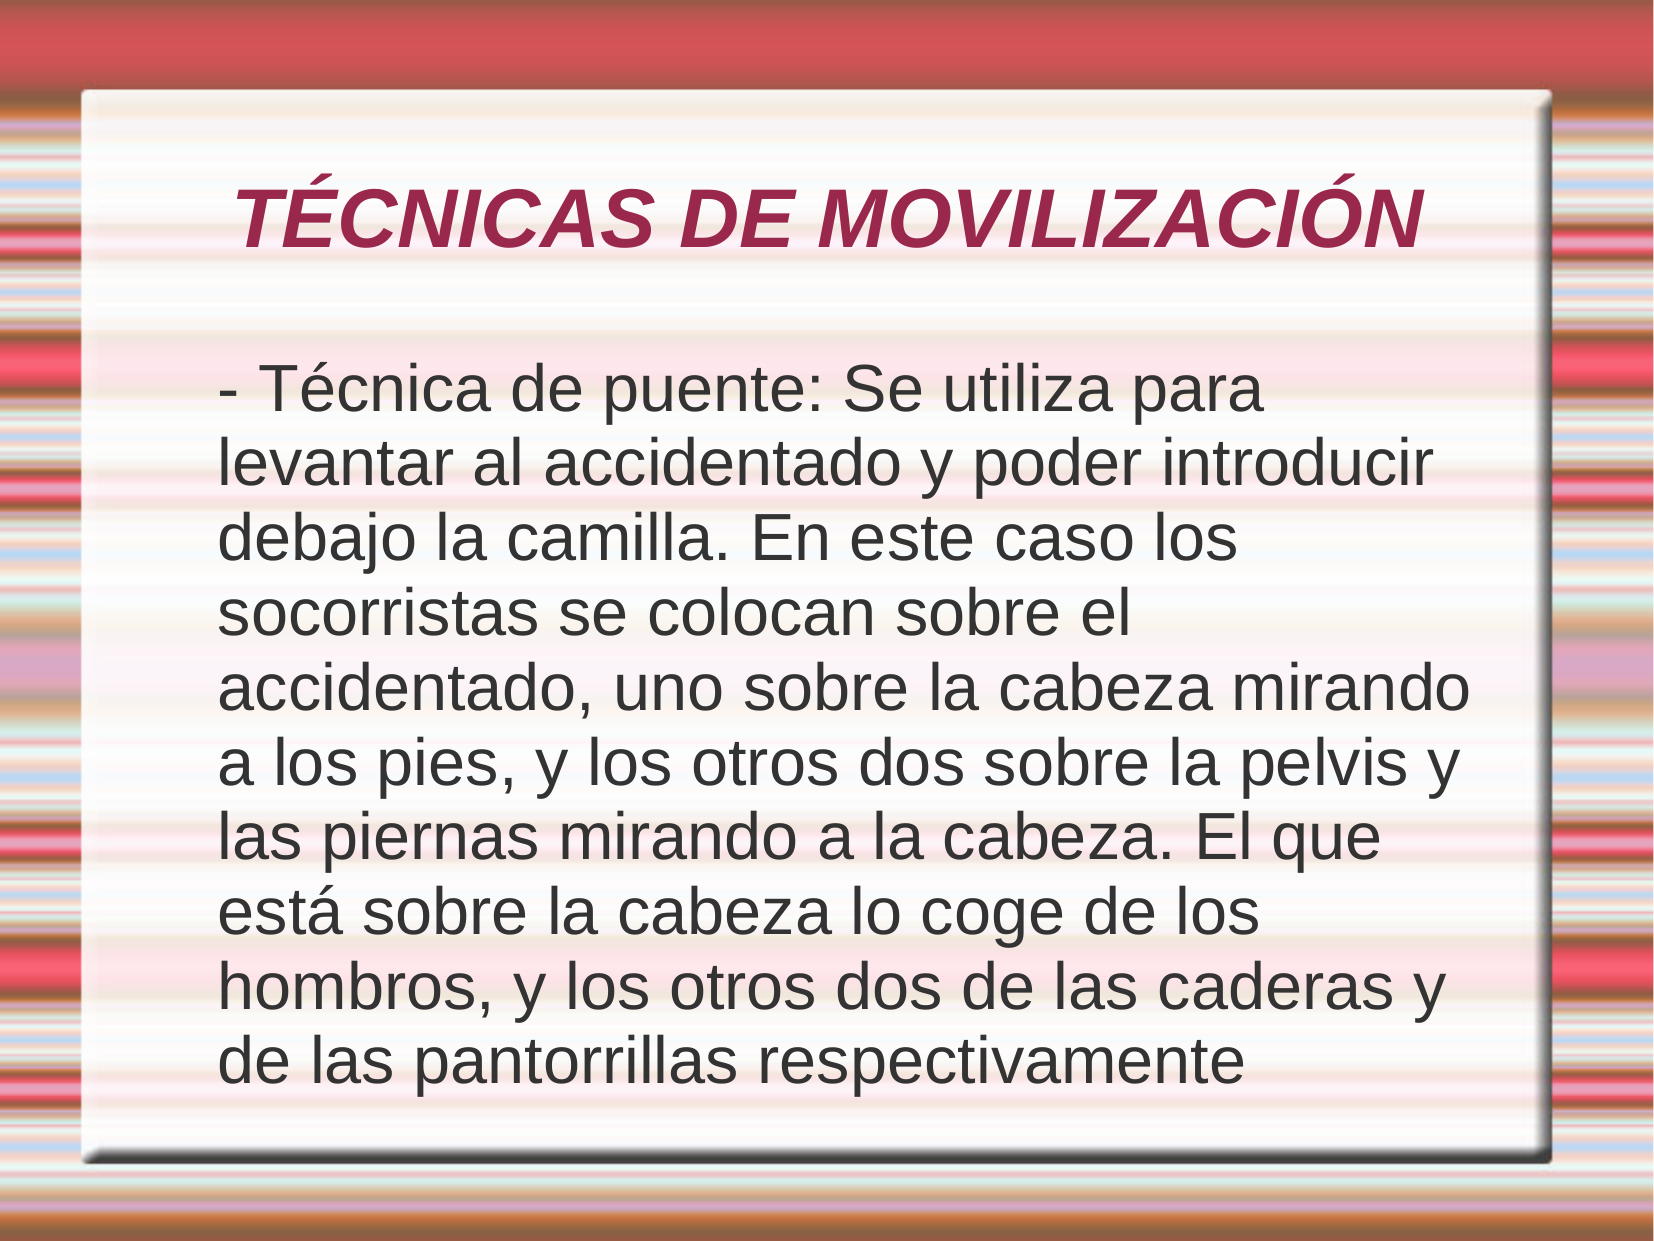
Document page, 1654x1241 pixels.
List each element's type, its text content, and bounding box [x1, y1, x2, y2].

picture [0, 0, 1654, 1241]
title TÉCNICAS DE MOVILIZACIÓN [121, 114, 1534, 322]
list - Técnica de puente: Se utiliza para levantar al accidentado y poder introducir debajo la camilla. En este caso los socorristas se colocan sobre el accidentado, uno sobre la cabeza mirando a los pies, y los otros dos sobre la pelvis y las piernas mirando a la cabeza. El que está sobre la cabeza lo coge de los hombros, y los otros dos de las caderas y de las pantorrillas respectivamente [134, 350, 1516, 1132]
